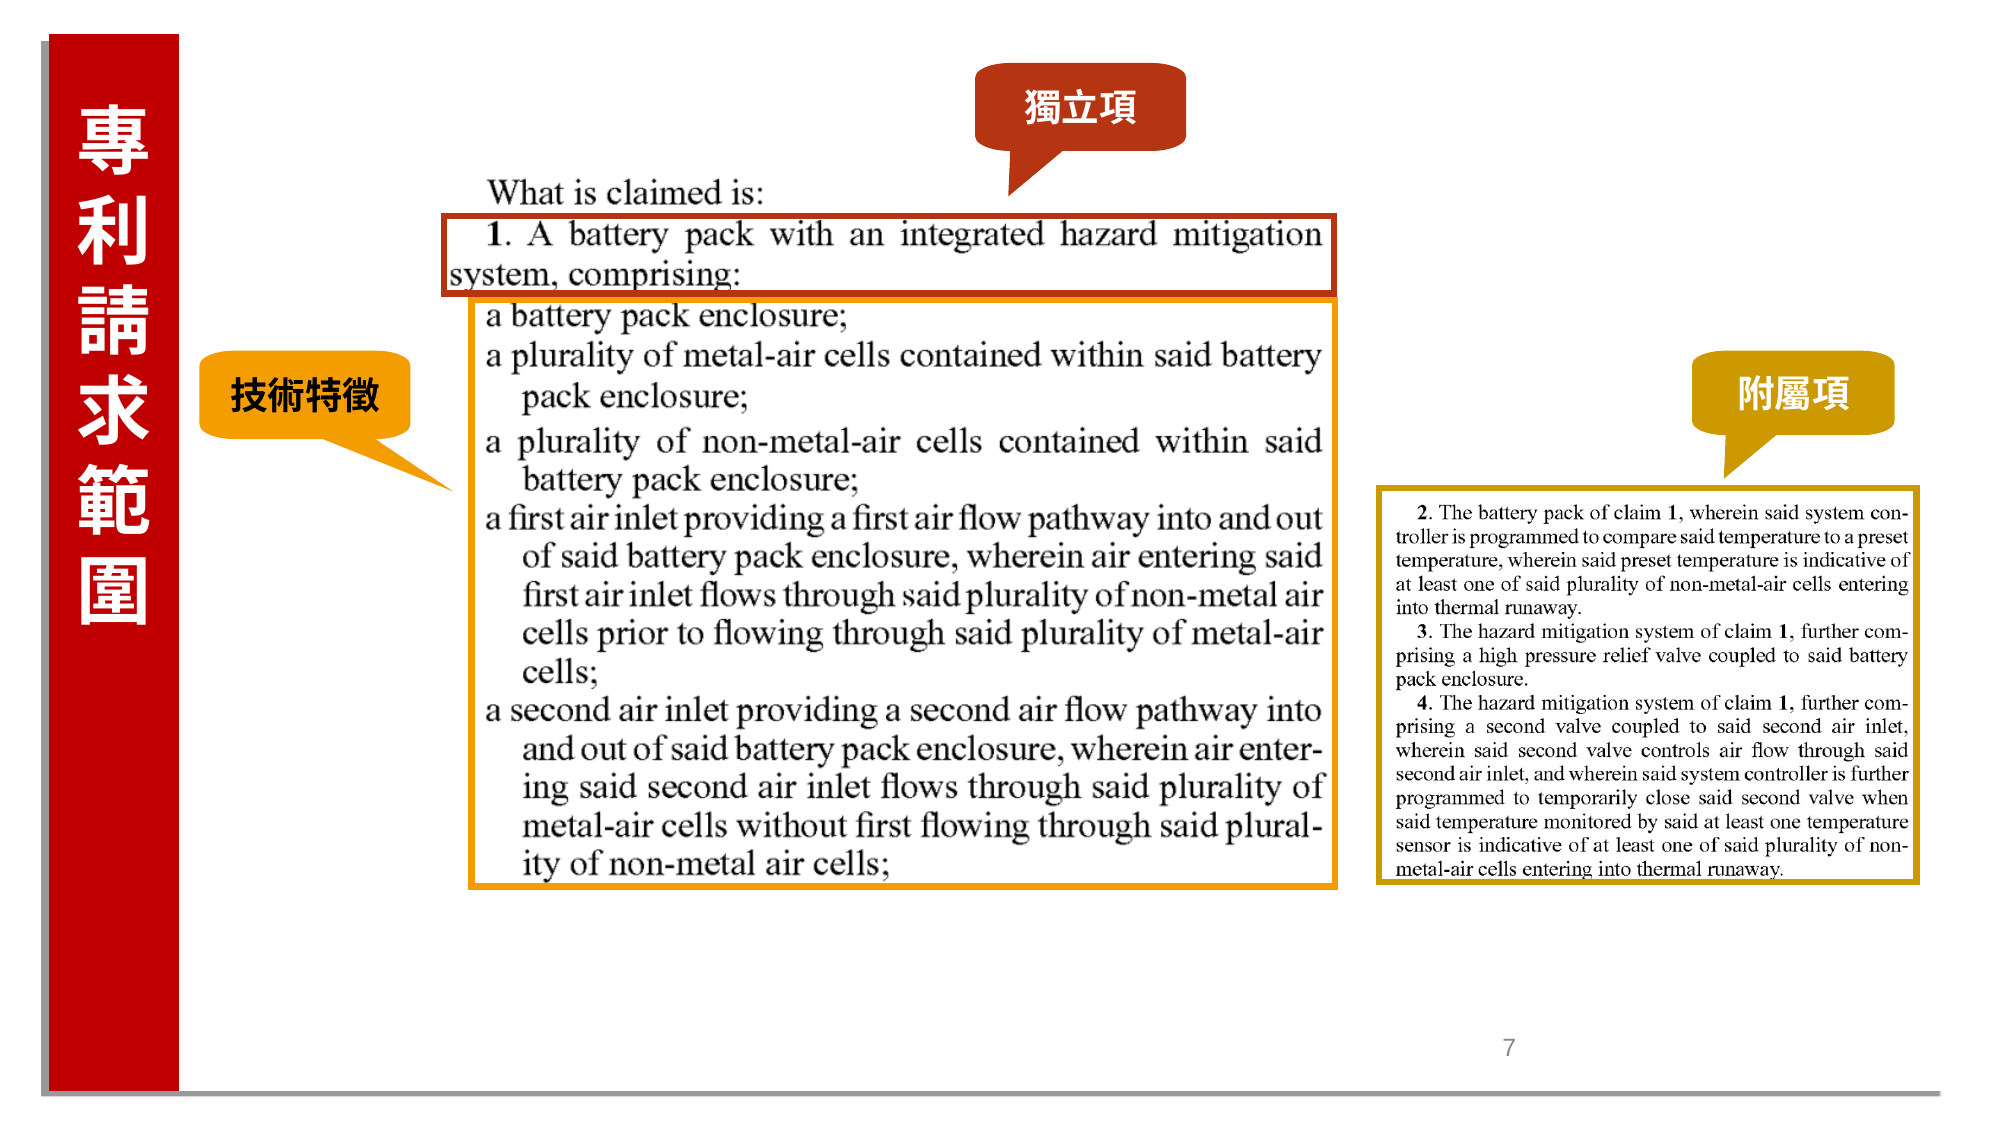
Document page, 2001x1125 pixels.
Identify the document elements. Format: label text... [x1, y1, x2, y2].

picture [1390, 500, 1913, 879]
text_box c [471, 300, 1335, 887]
text_box 專利請求範圍 [49, 34, 179, 1091]
text_box 附屬項 [1692, 350, 1895, 479]
text_box [179, 34, 1951, 1091]
picture [430, 157, 1351, 883]
text_box 6 [1487, 1015, 1938, 1076]
text_box 獨立項 [975, 62, 1187, 197]
text_box 技術特徵 [199, 350, 454, 492]
